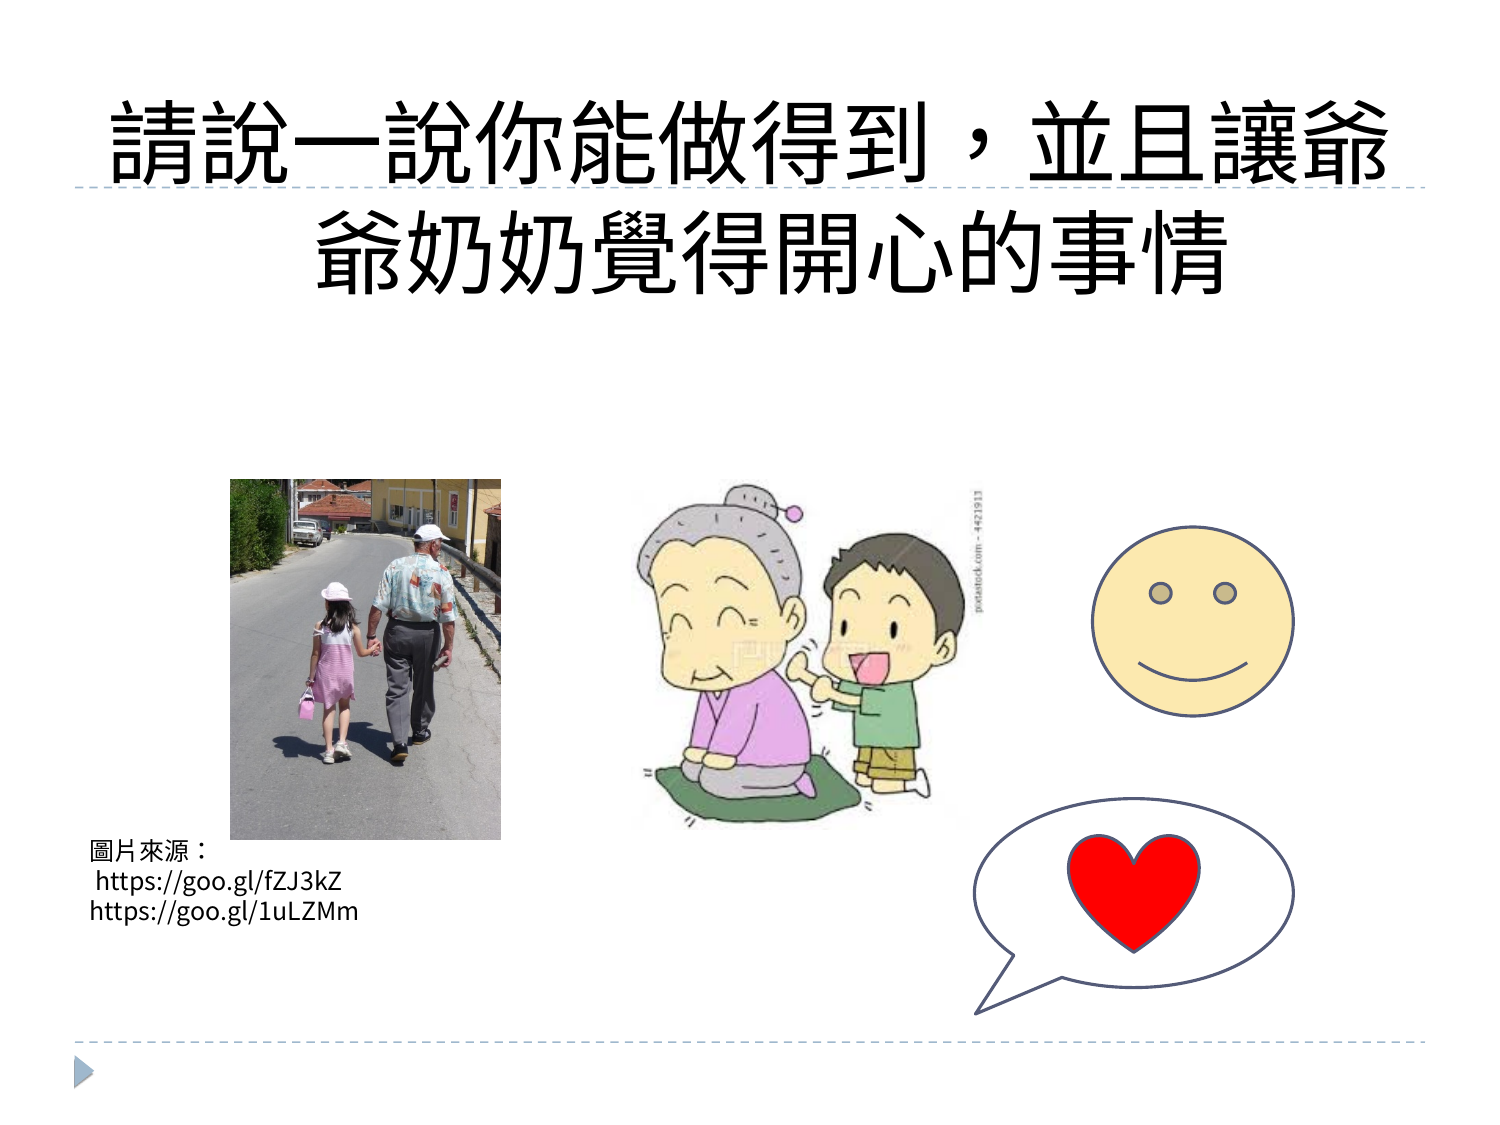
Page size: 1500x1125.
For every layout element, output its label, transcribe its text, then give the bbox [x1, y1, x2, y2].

list 請說一說你能做得到，並且讓爺爺奶奶覺得開心的事情 圖片來源： https://goo.gl/fZJ3kZ https://goo.gl/1uLZMm [75, 78, 1425, 1071]
picture [230, 479, 501, 840]
picture [631, 479, 984, 830]
text_box [1068, 835, 1200, 953]
text_box [1092, 527, 1294, 716]
